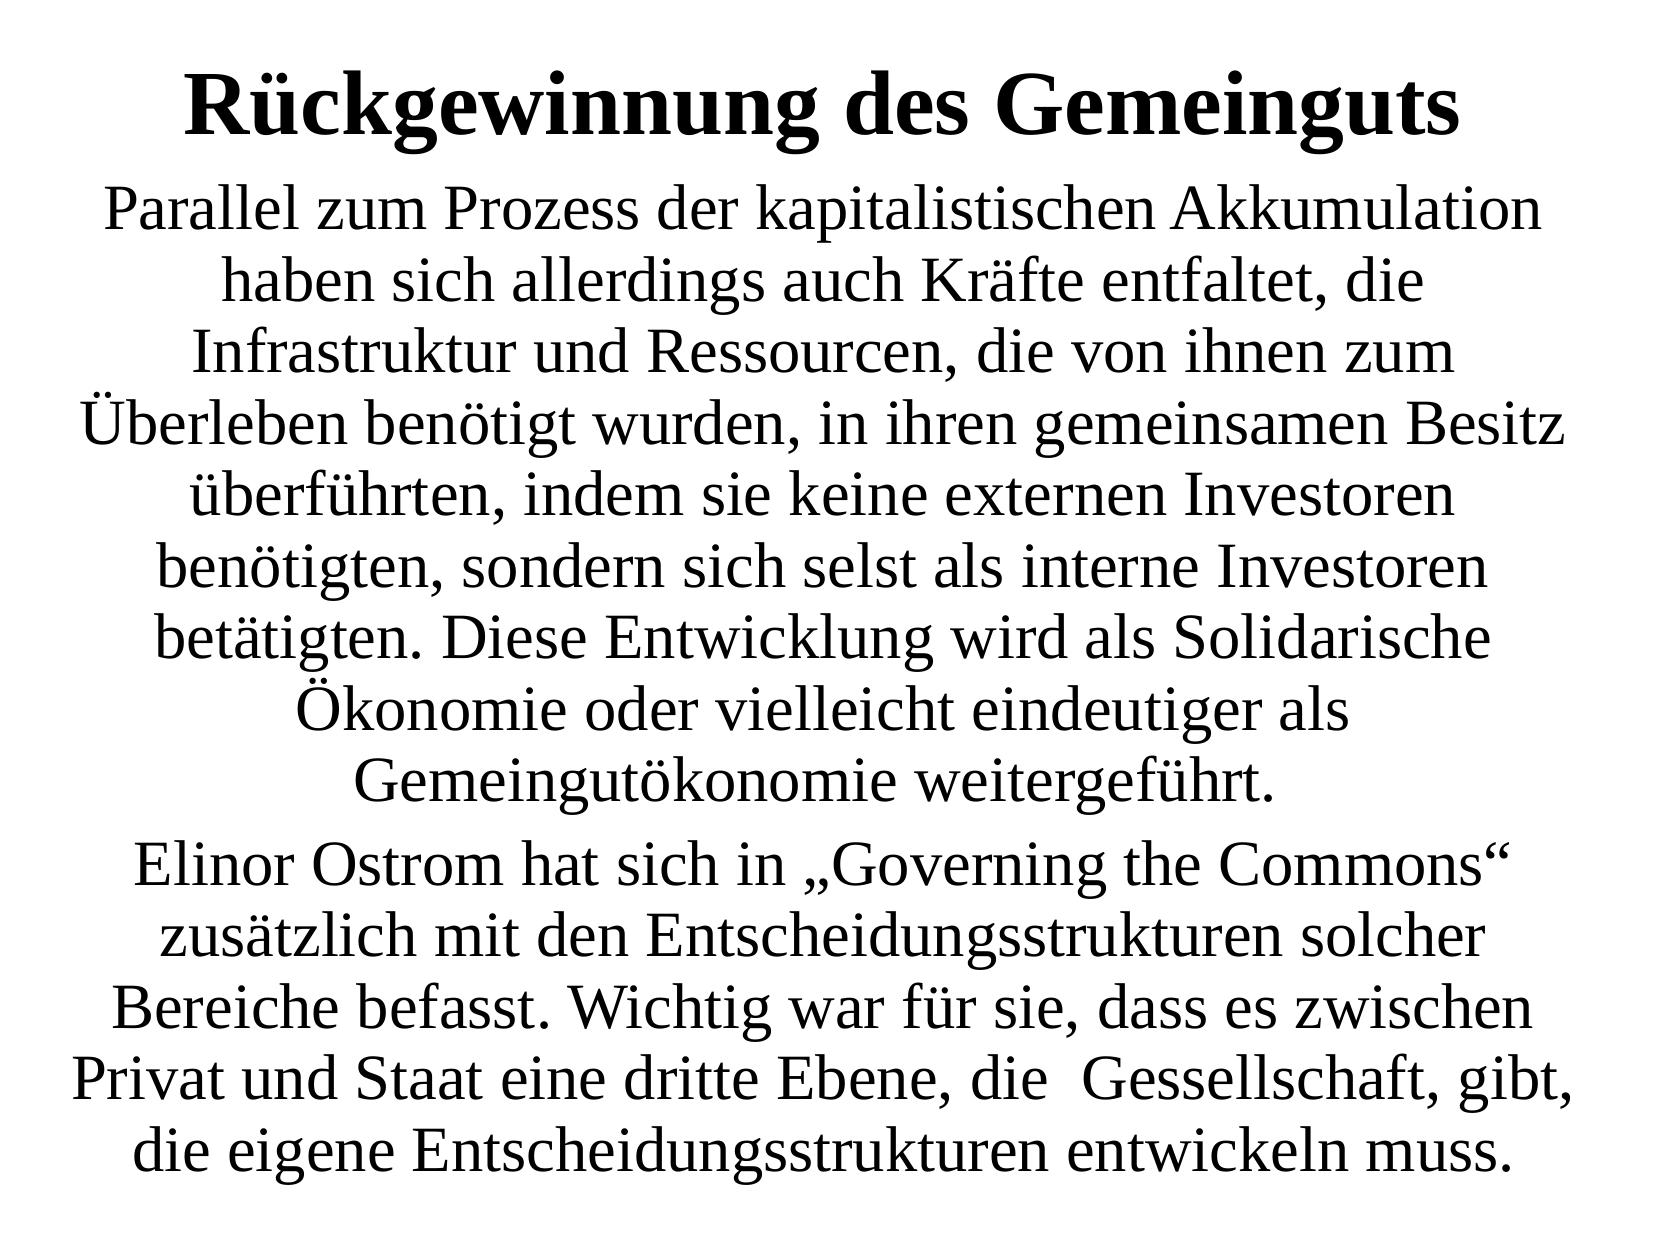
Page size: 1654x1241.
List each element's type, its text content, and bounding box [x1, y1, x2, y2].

text_box Rückgewinnung des Gemeinguts Parallel zum Prozess der kapitalistischen Akkumulation haben sich allerdings auch Kräfte entfaltet, die Infrastruktur und Ressourcen, die von ihnen zum Überleben benötigt wurden, in ihren gemeinsamen Besitz überführten, indem sie keine externen Investoren benötigten, sondern sich selst als interne Investoren betätigten. Diese Entwicklung wird als Solidarische Ökonomie oder vielleicht eindeutiger als Gemeingutökonomie weitergeführt. Elinor Ostrom hat sich in „Governing the Commons“ zusätzlich mit den Entscheidungsstrukturen solcher Bereiche befasst. Wichtig war für sie, dass es zwischen Privat und Staat eine dritte Ebene, die Gessellschaft, gibt, die eigene Entscheidungsstrukturen entwickeln muss. [56, 45, 1608, 1193]
